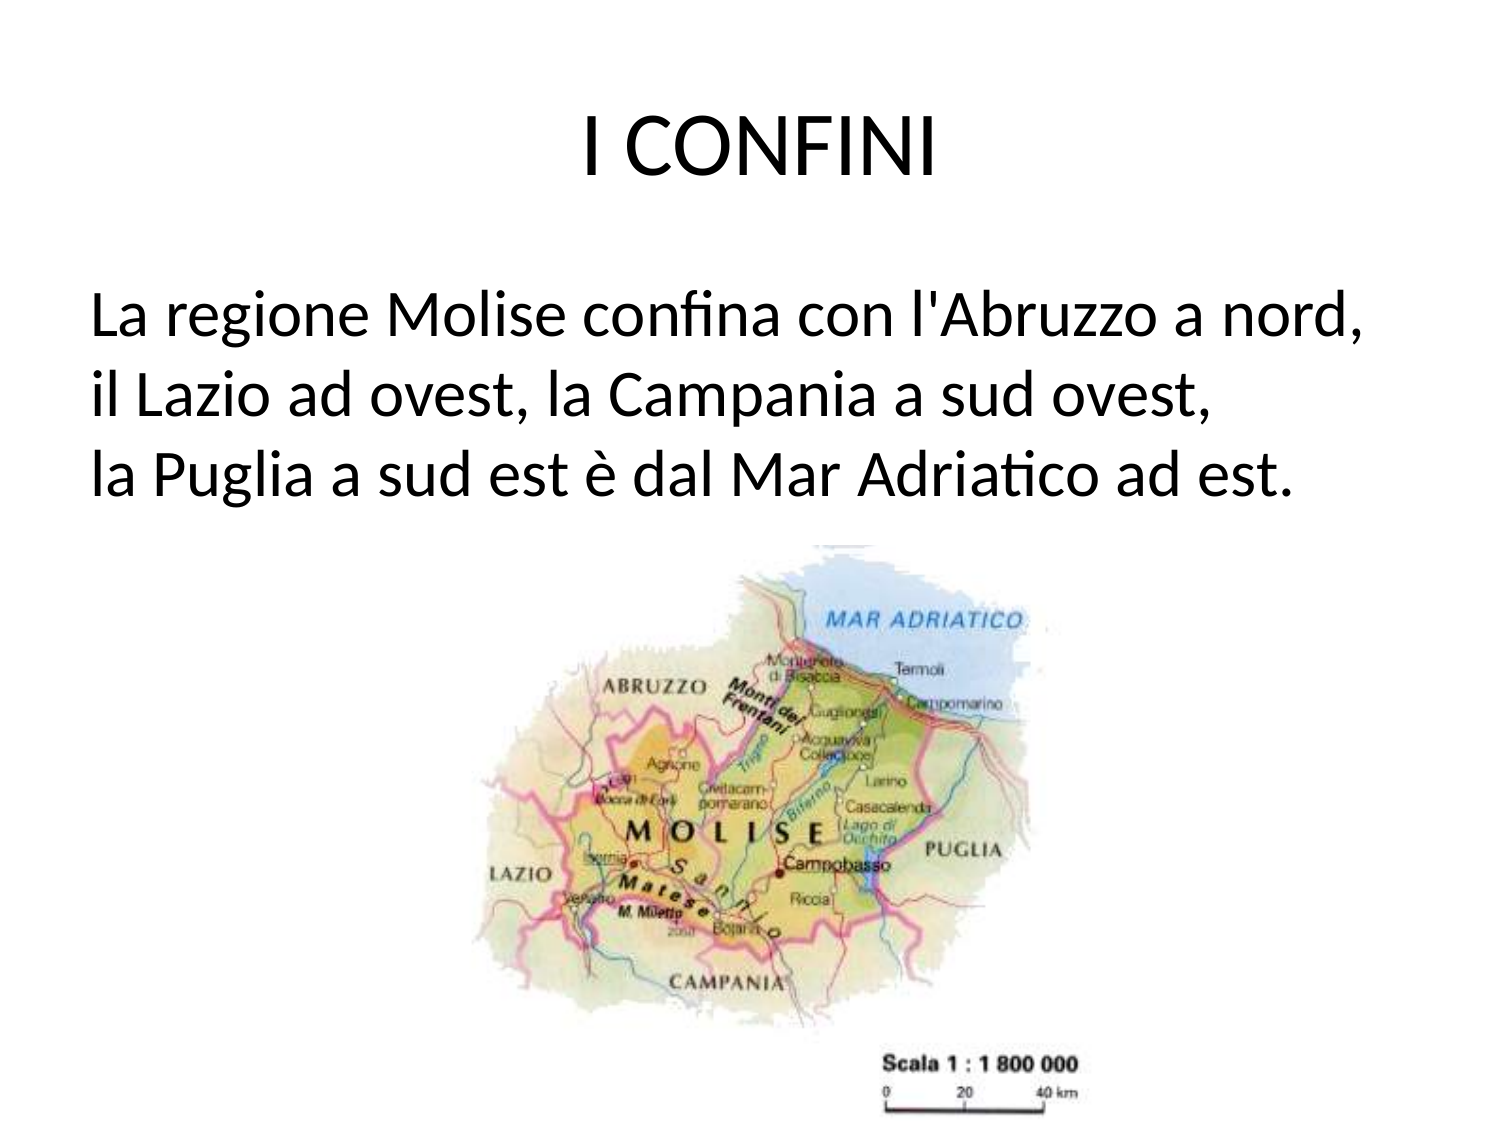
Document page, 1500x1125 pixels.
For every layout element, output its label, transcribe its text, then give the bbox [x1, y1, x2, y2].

list La regione Molise confina con l'Abruzzo a nord, il Lazio ad ovest, la Campania a sud ovest, la Puglia a sud est è dal Mar Adriatico ad est. [75, 262, 1425, 1005]
picture [442, 545, 1097, 1121]
title I CONFINI [75, 45, 1425, 233]
